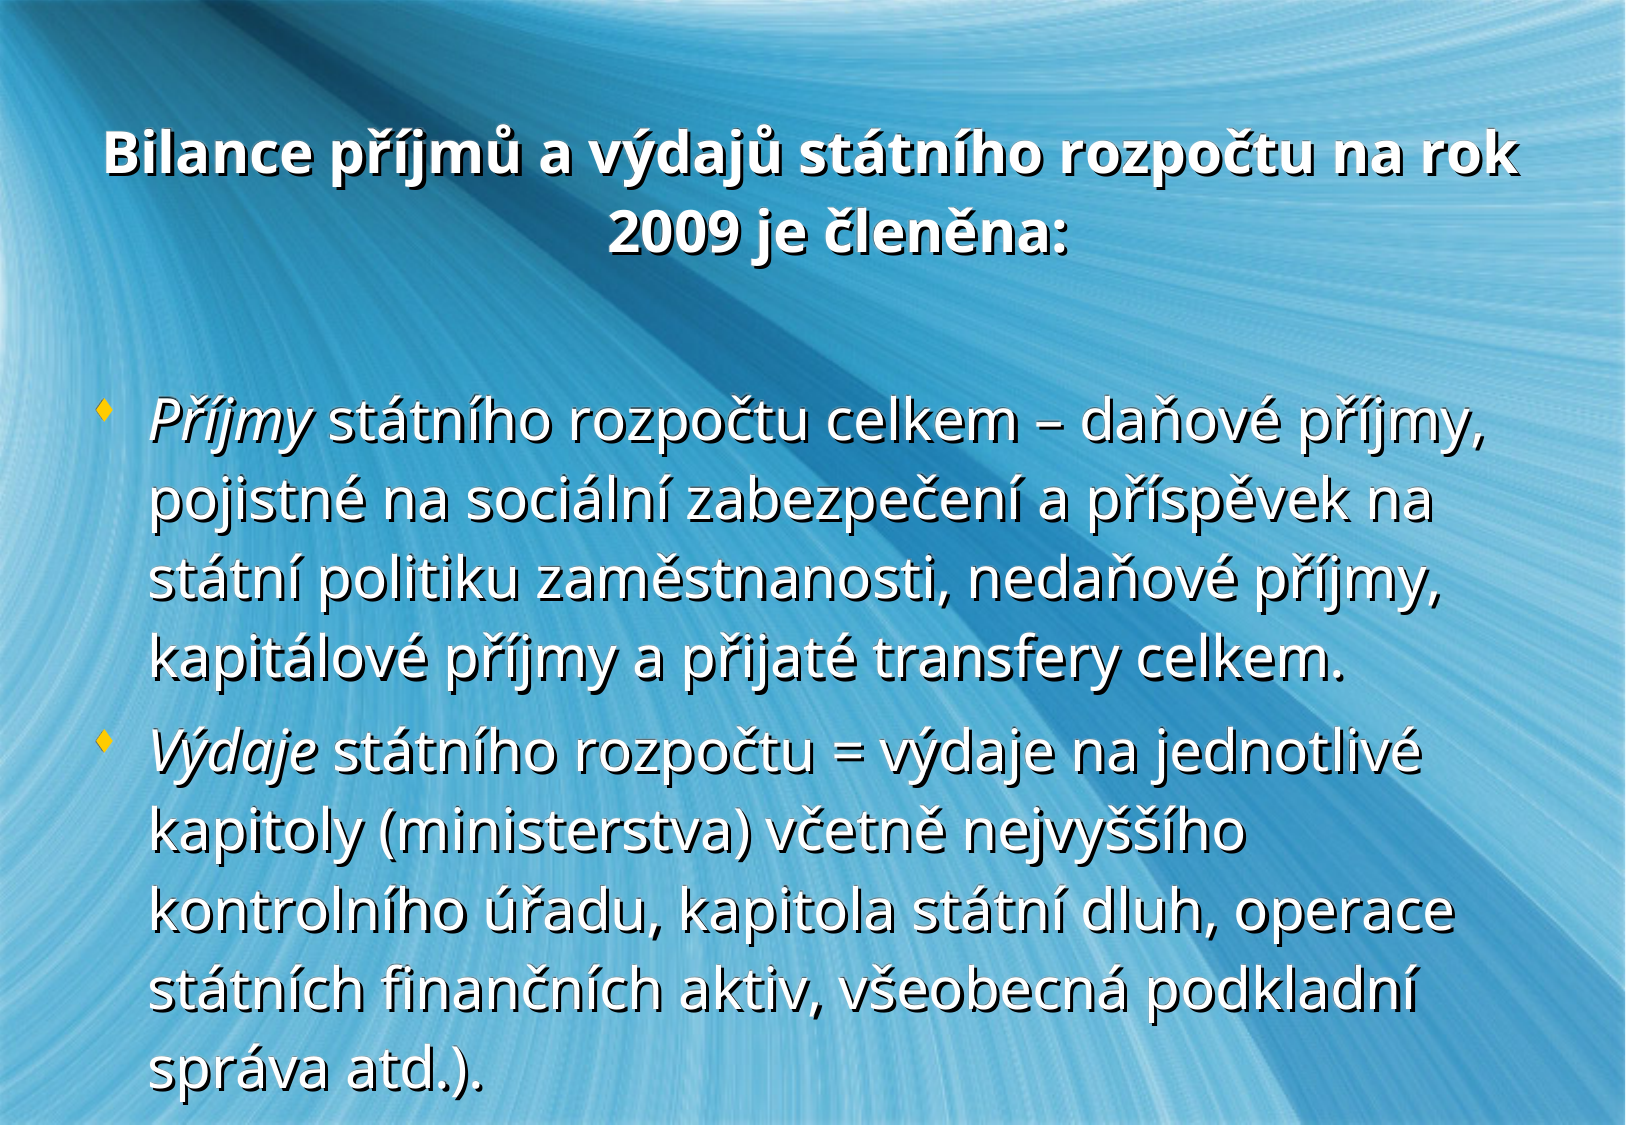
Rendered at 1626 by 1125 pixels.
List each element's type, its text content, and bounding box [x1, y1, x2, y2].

picture [0, 0, 1626, 1125]
list Bilance příjmů a výdajů státního rozpočtu na rok 2009 je členěna: Příjmy státního rozpočtu celkem – daňové příjmy, pojistné na sociální zabezpečení a příspěvek na státní politiku zaměstnanosti, nedaňové příjmy, kapitálové příjmy a přijaté transfery celkem. Výdaje státního rozpočtu = výdaje na jednotlivé kapitoly (ministerstva) včetně nejvyššího kontrolního úřadu, kapitola státní dluh, operace státních finančních aktiv, všeobecná podkladní správa atd.). [76, 104, 1544, 1018]
